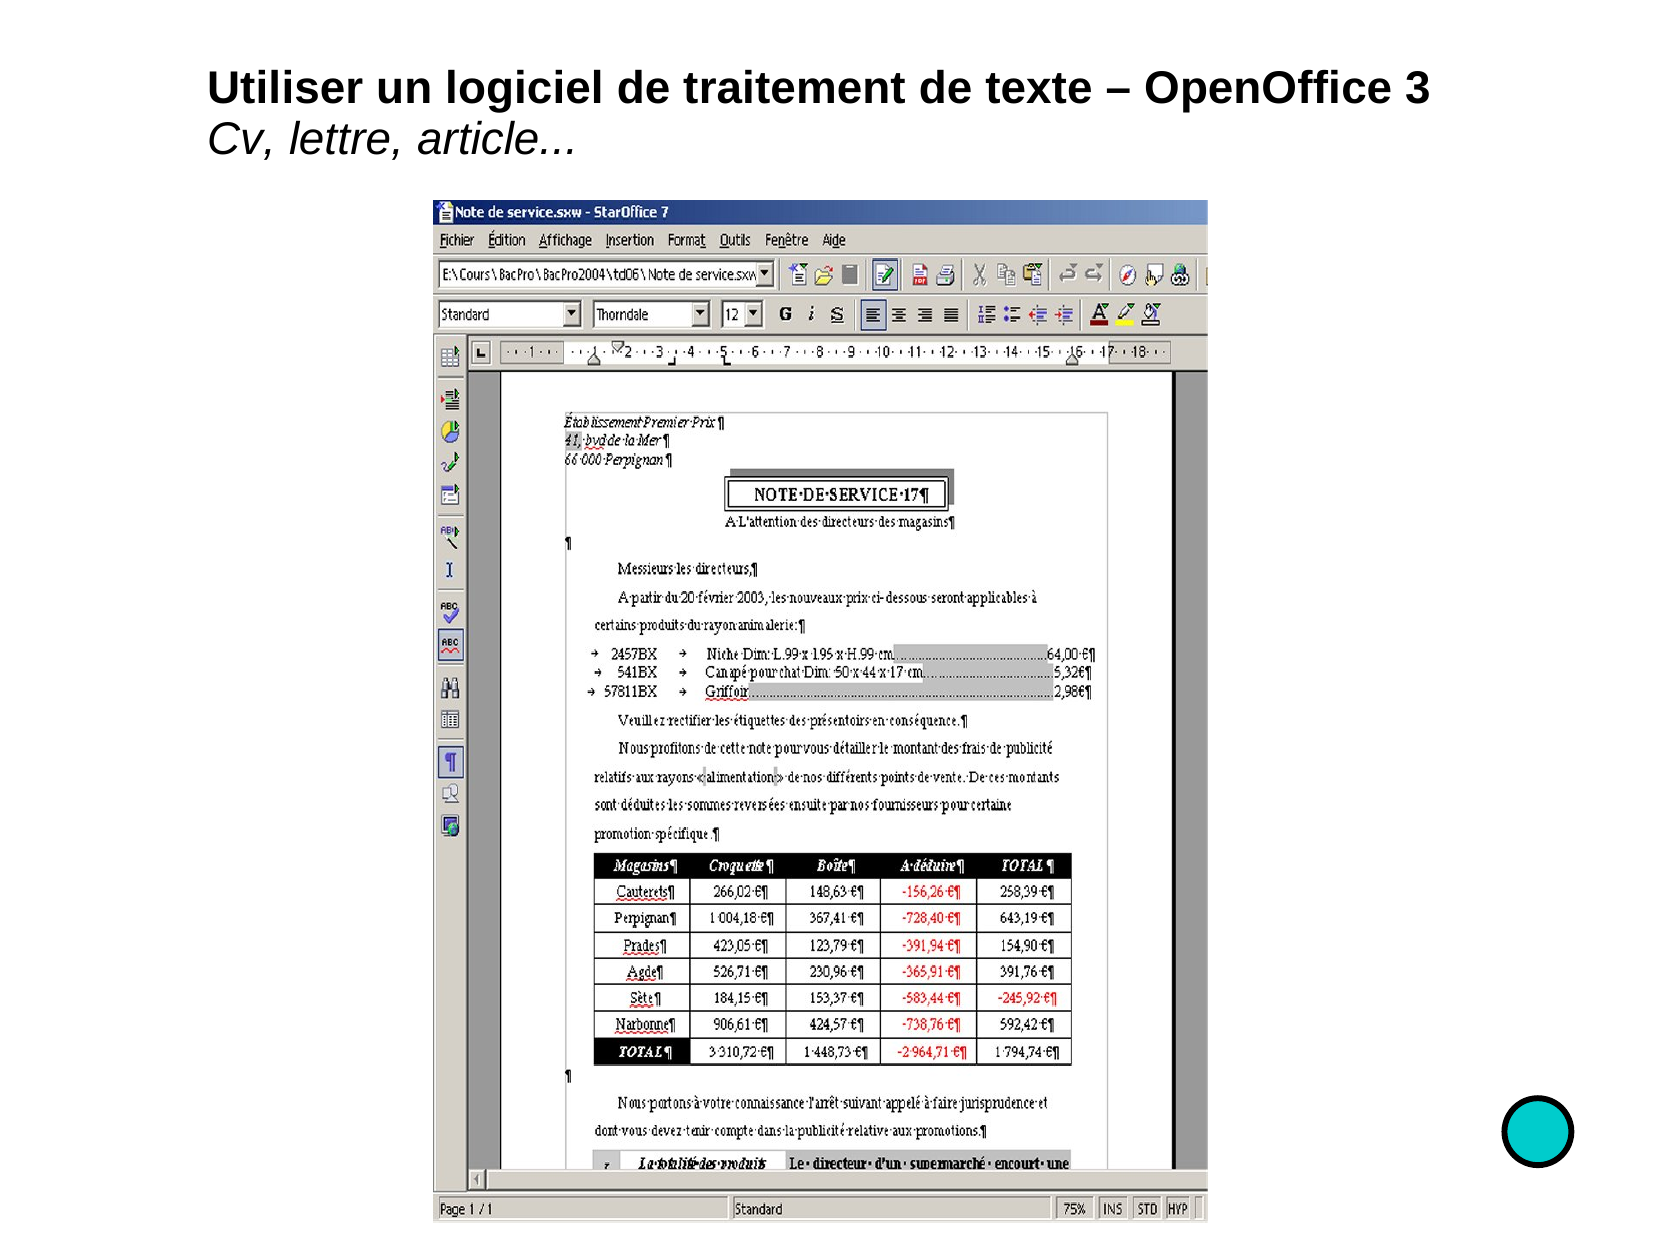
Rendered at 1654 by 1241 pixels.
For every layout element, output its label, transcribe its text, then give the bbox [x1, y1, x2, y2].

text_box [1504, 1098, 1572, 1166]
picture [433, 200, 1208, 1223]
text_box Utiliser un logiciel de traitement de texte – OpenOffice 3 Cv, lettre, article... [133, 62, 1539, 166]
